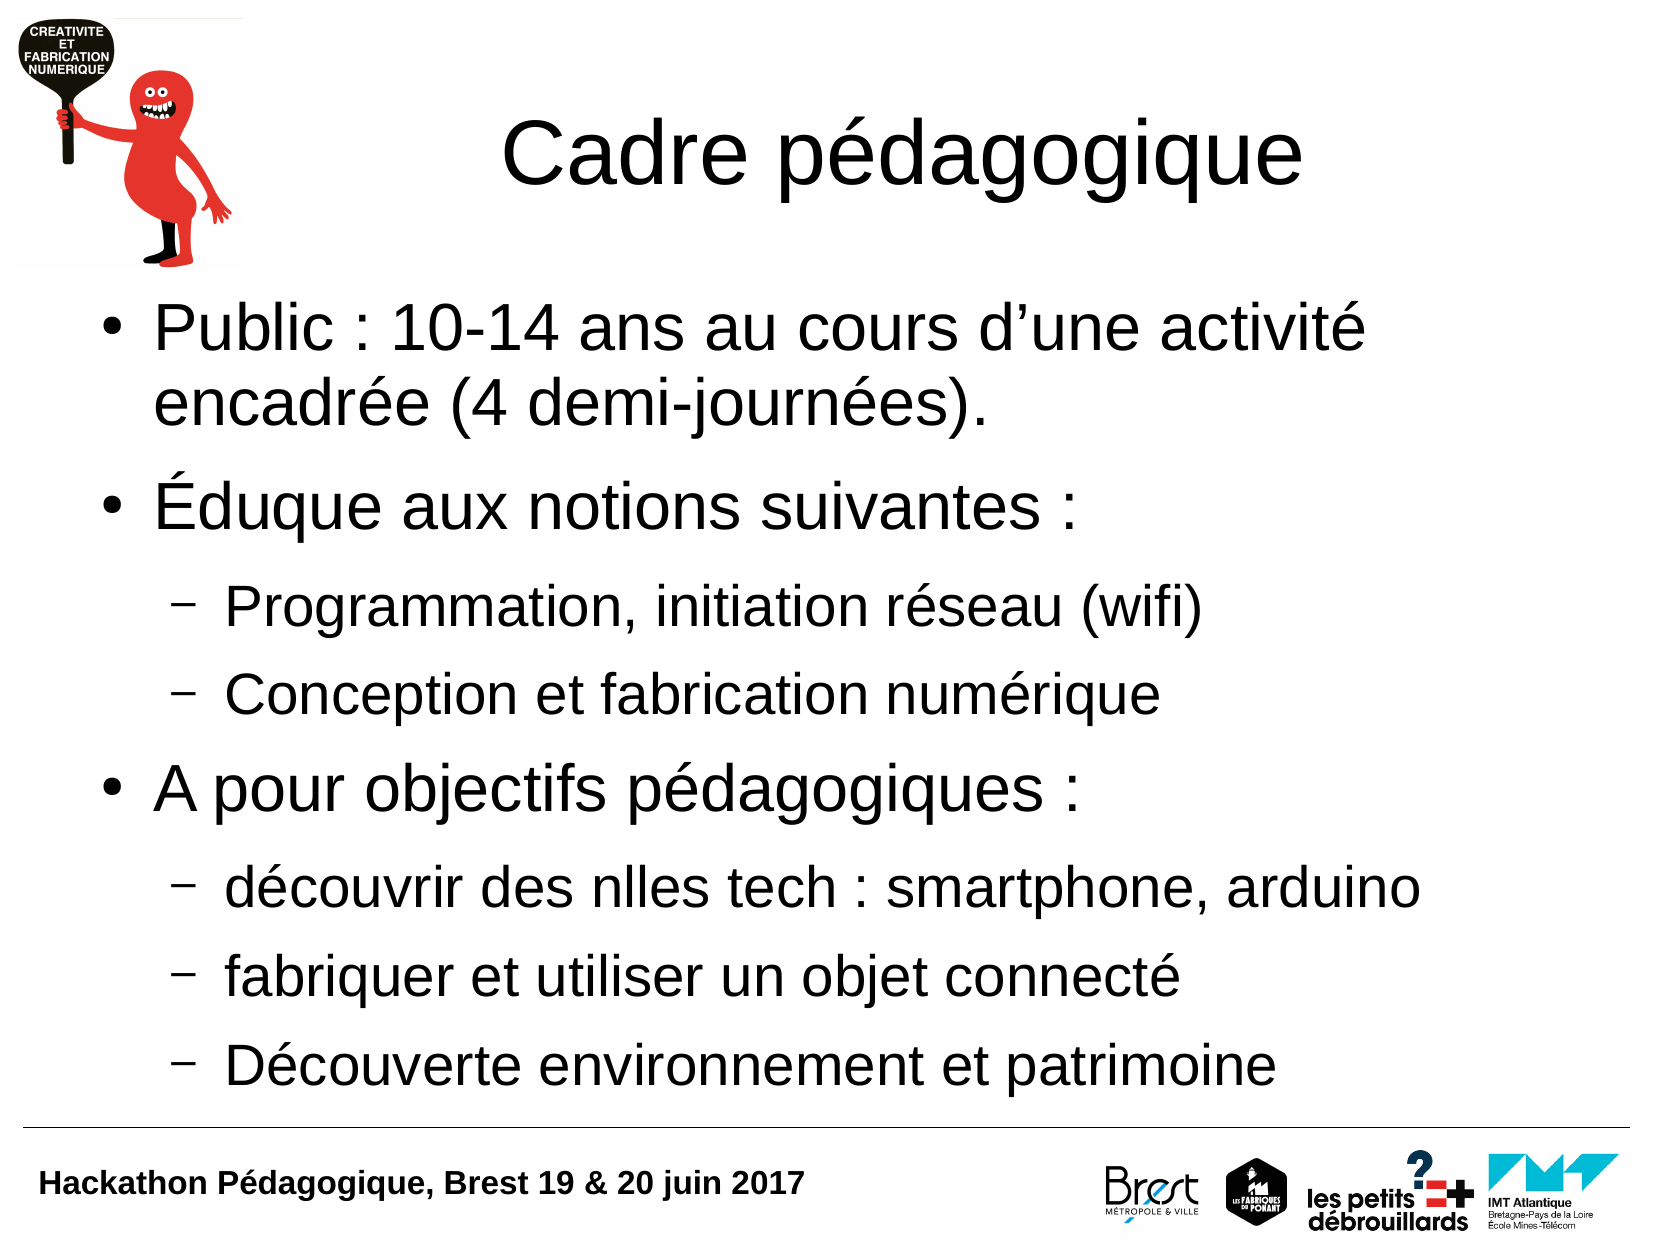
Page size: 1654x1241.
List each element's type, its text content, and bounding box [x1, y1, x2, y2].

picture [1488, 1153, 1619, 1229]
text_box Hackathon Pédagogique, Brest 19 & 20 juin 2017 [23, 1157, 945, 1210]
picture [1308, 1150, 1474, 1231]
picture [15, 18, 243, 269]
title Cadre pédagogique [243, 49, 1571, 257]
picture [1086, 1151, 1218, 1240]
picture [1226, 1158, 1287, 1226]
list Public : 10-14 ans au cours d’une activité encadrée (4 demi-journées). Éduque aux notions suivantes : Programmation, initiation réseau (wifi) Conception et fabrication numérique A pour objectifs pédagogiques : découvrir des nlles tech : smartphone, arduino fabriquer et utiliser un objet connecté Découverte environnement et patrimoine [82, 290, 1571, 1109]
